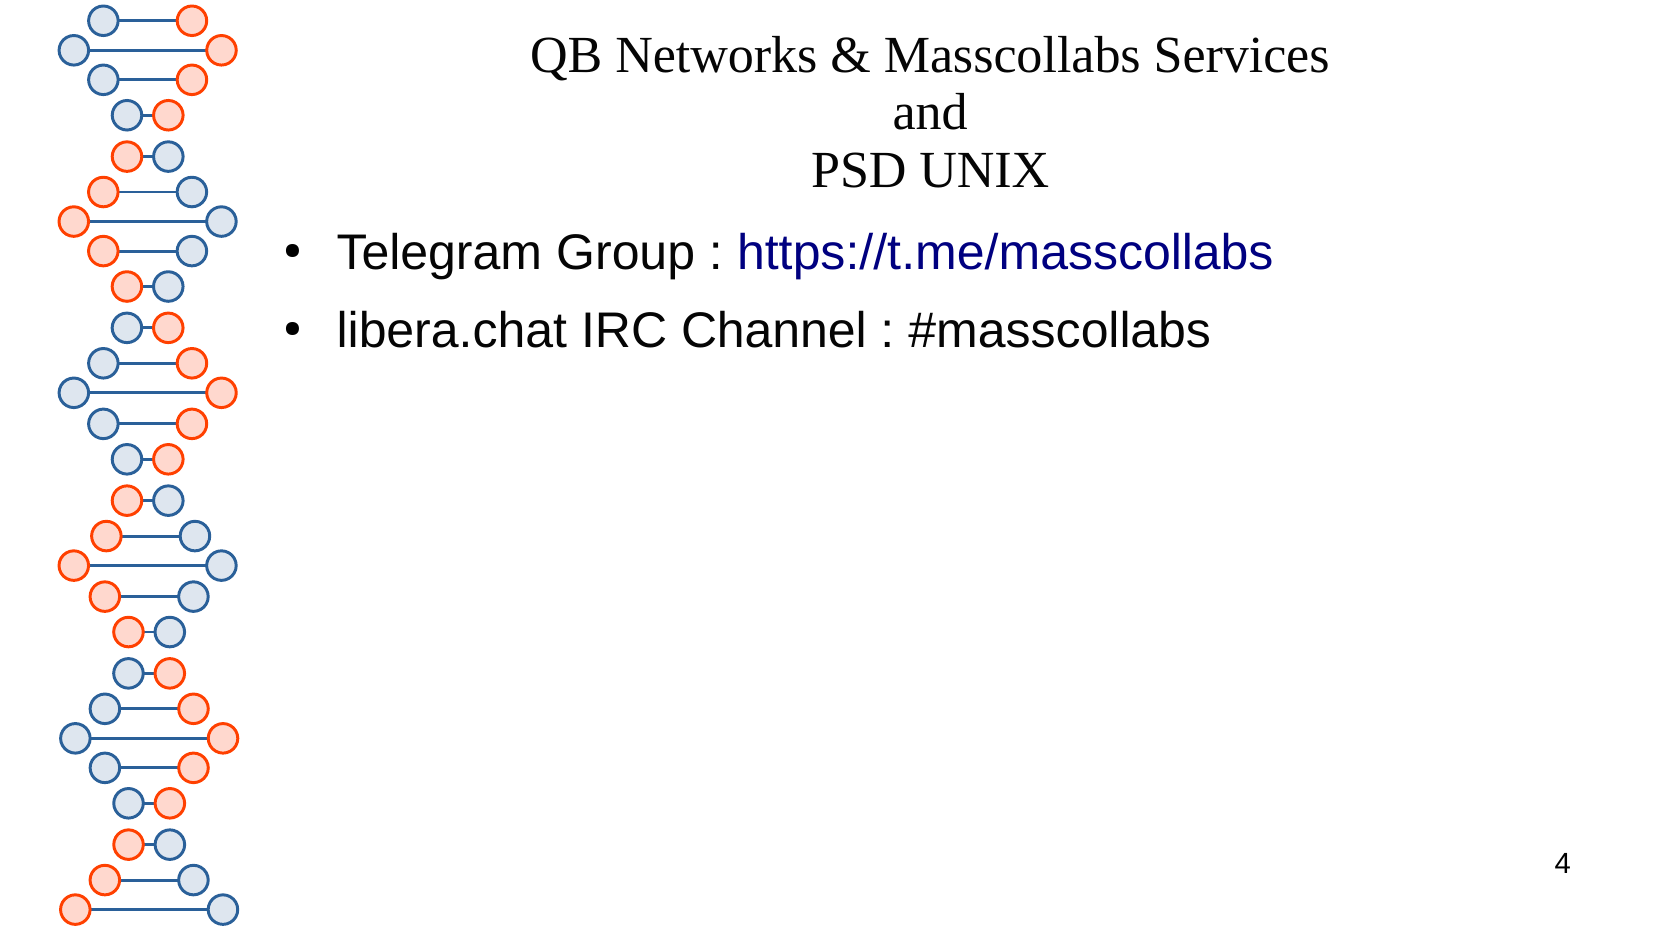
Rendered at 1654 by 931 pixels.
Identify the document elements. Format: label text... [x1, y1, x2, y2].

list Telegram Group : https://t.me/masscollabs libera.chat IRC Channel : #masscollabs [265, 224, 1595, 764]
title QB Networks & Masscollabs Services and PSD UNIX [265, 25, 1595, 199]
